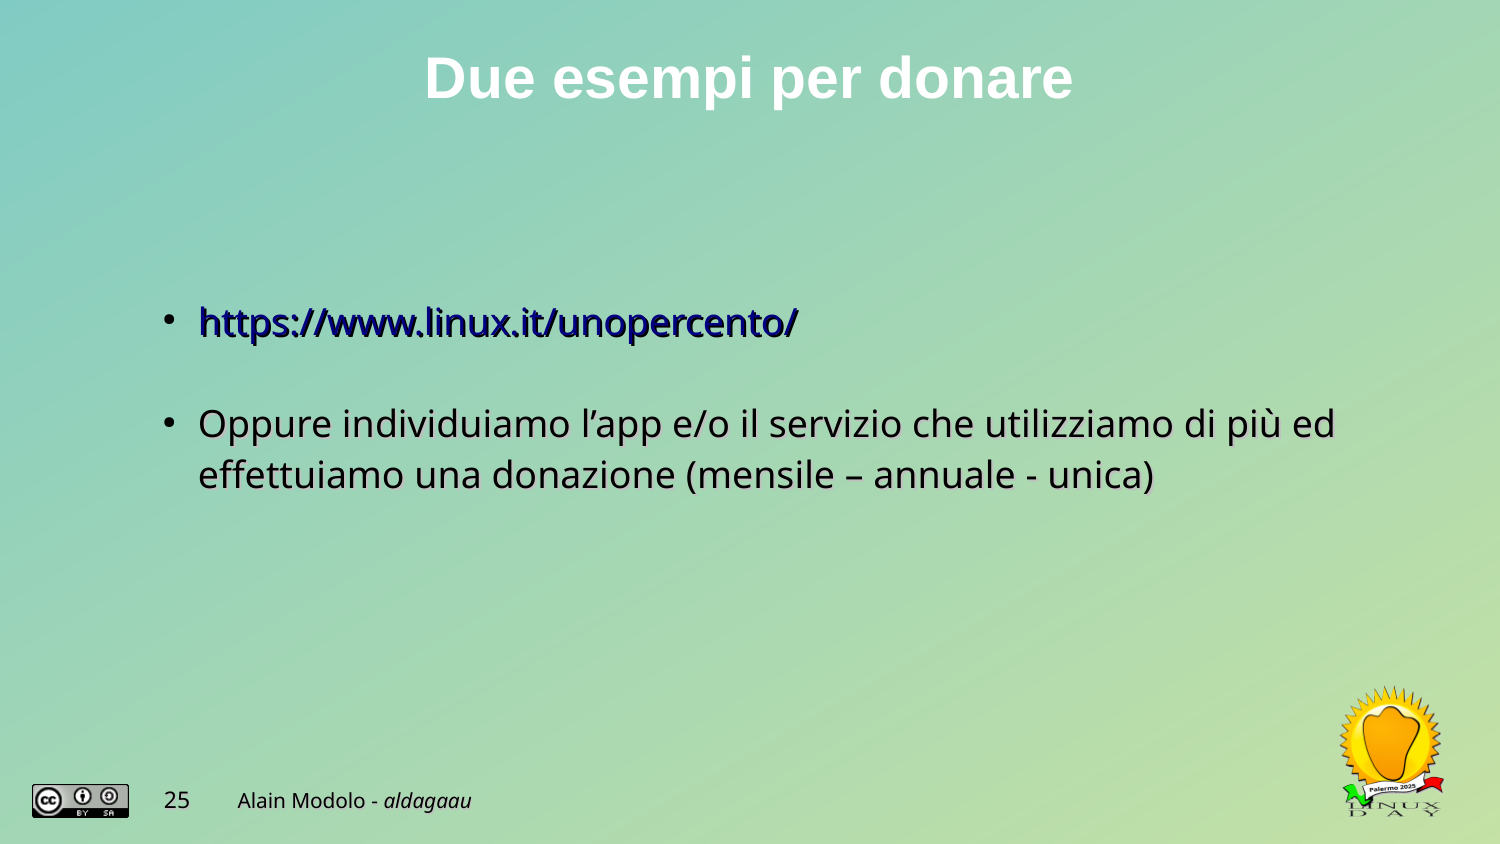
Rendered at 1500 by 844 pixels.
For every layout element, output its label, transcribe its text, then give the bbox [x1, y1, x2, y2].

text_box https://www.linux.it/unopercento/ Oppure individuiamo l’app e/o il servizio che utilizziamo di più ed effettuiamo una donazione (mensile – annuale - unica) [147, 288, 1388, 556]
picture [32, 784, 129, 818]
picture [1233, 670, 1500, 844]
title Due esempi per donare [292, 29, 1208, 128]
